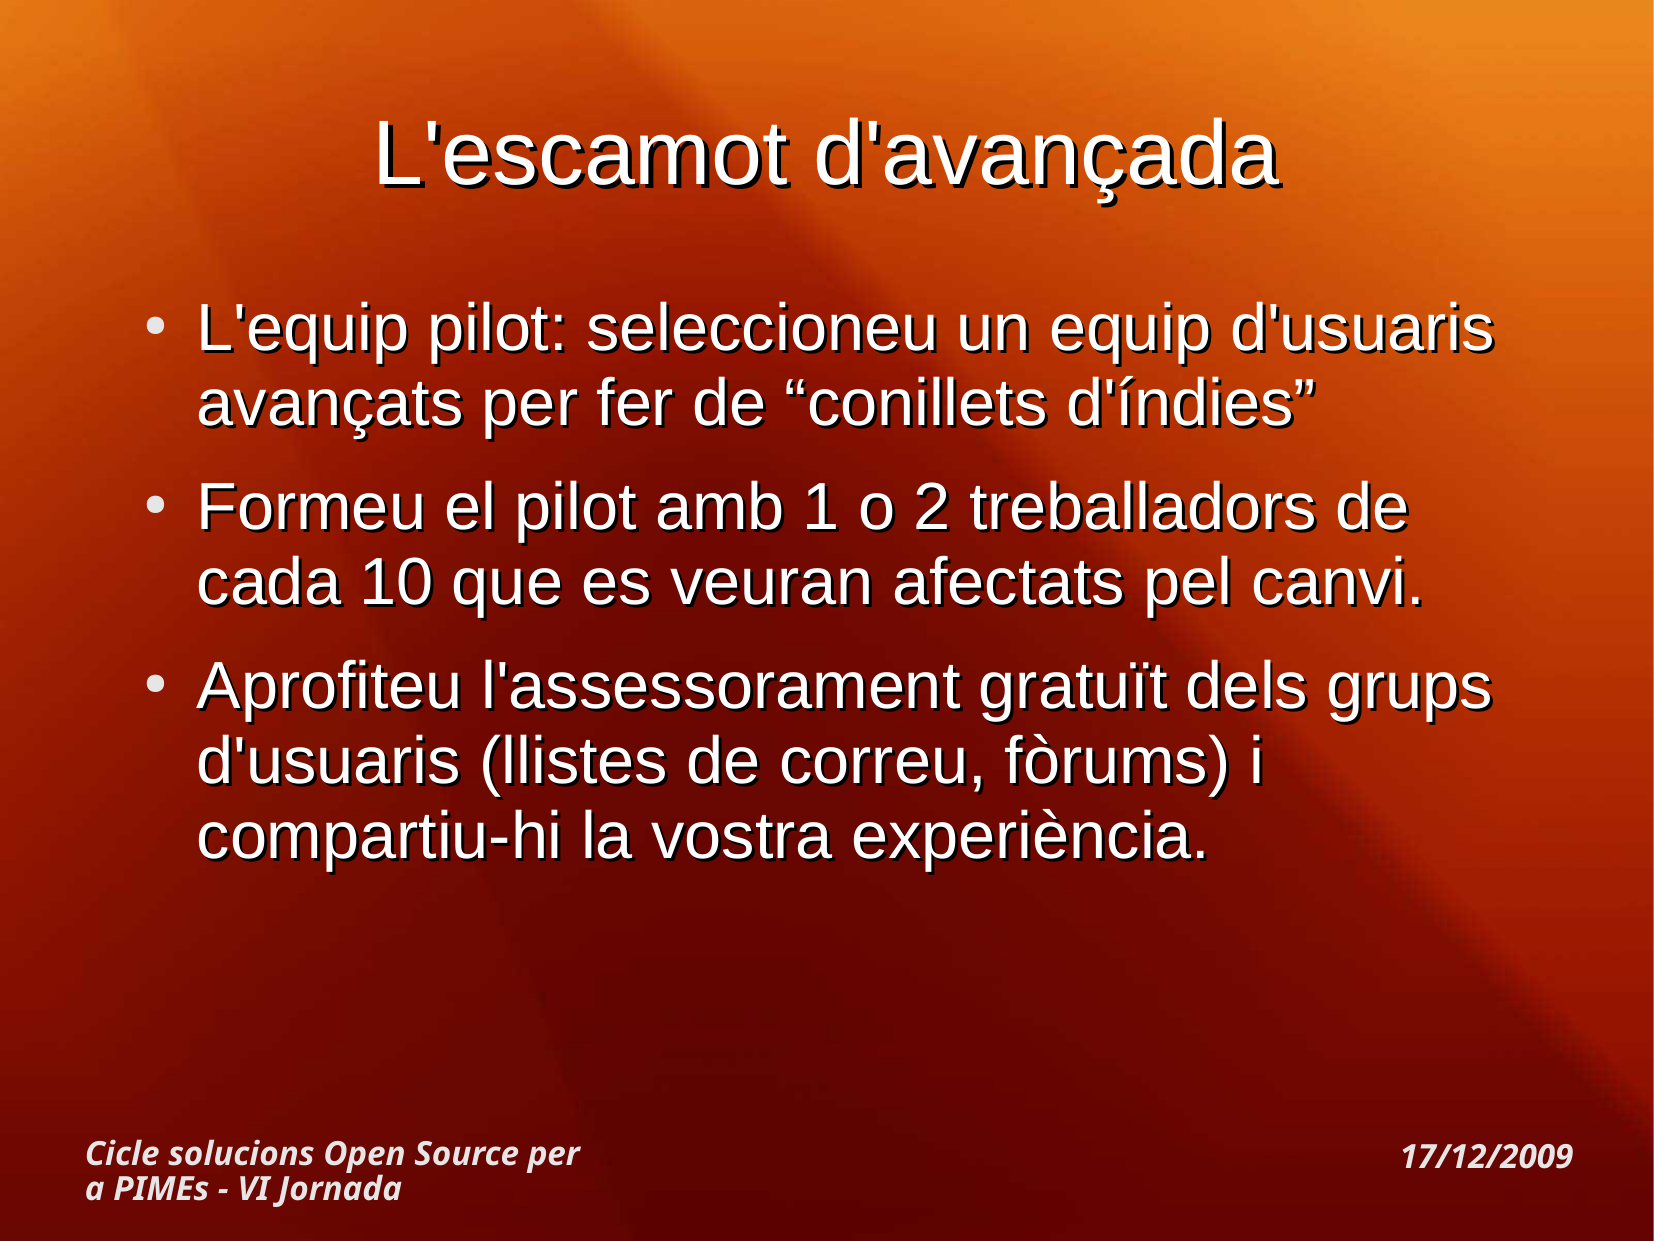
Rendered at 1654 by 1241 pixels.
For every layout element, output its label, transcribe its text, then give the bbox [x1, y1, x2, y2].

list L'equip pilot: seleccioneu un equip d'usuaris avançats per fer de “conillets d'índies” Formeu el pilot amb 1 o 2 treballadors de cada 10 que es veuran afectats pel canvi. Aprofiteu l'assessorament gratuït dels grups d'usuaris (llistes de correu, fòrums) i compartiu-hi la vostra experiència. [82, 290, 1571, 1109]
title L'escamot d'avançada [82, 49, 1571, 257]
picture [0, 0, 1654, 1241]
